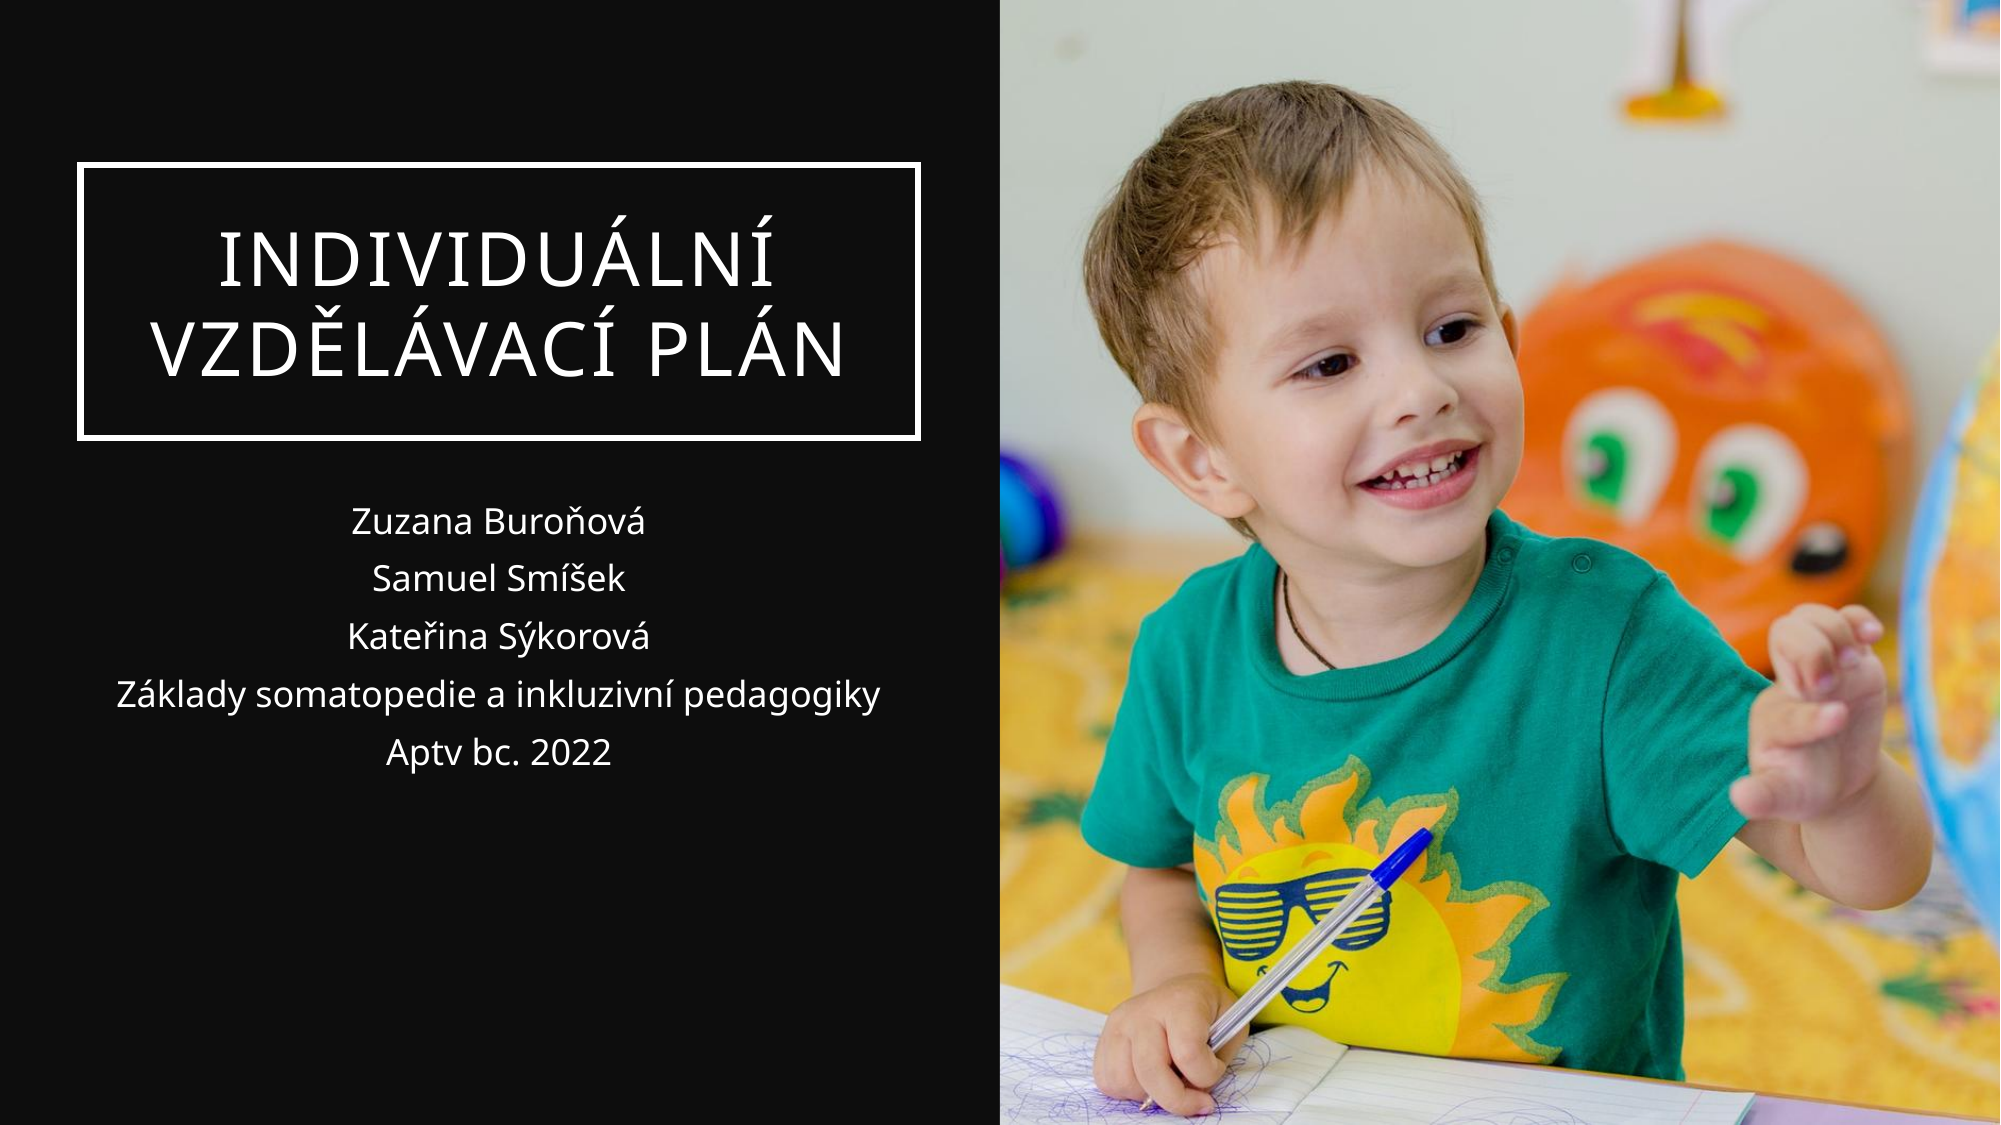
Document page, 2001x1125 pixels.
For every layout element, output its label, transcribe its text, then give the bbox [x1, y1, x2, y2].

text_box [0, 0, 999, 1125]
title Individuální vzdělávací plán [80, 164, 918, 438]
subtitle Zuzana Buroňová Samuel Smíšek Kateřina Sýkorová Základy somatopedie a inkluzivní pedagogiky Aptv bc. 2022 [99, 495, 899, 823]
picture [999, 0, 2000, 1125]
